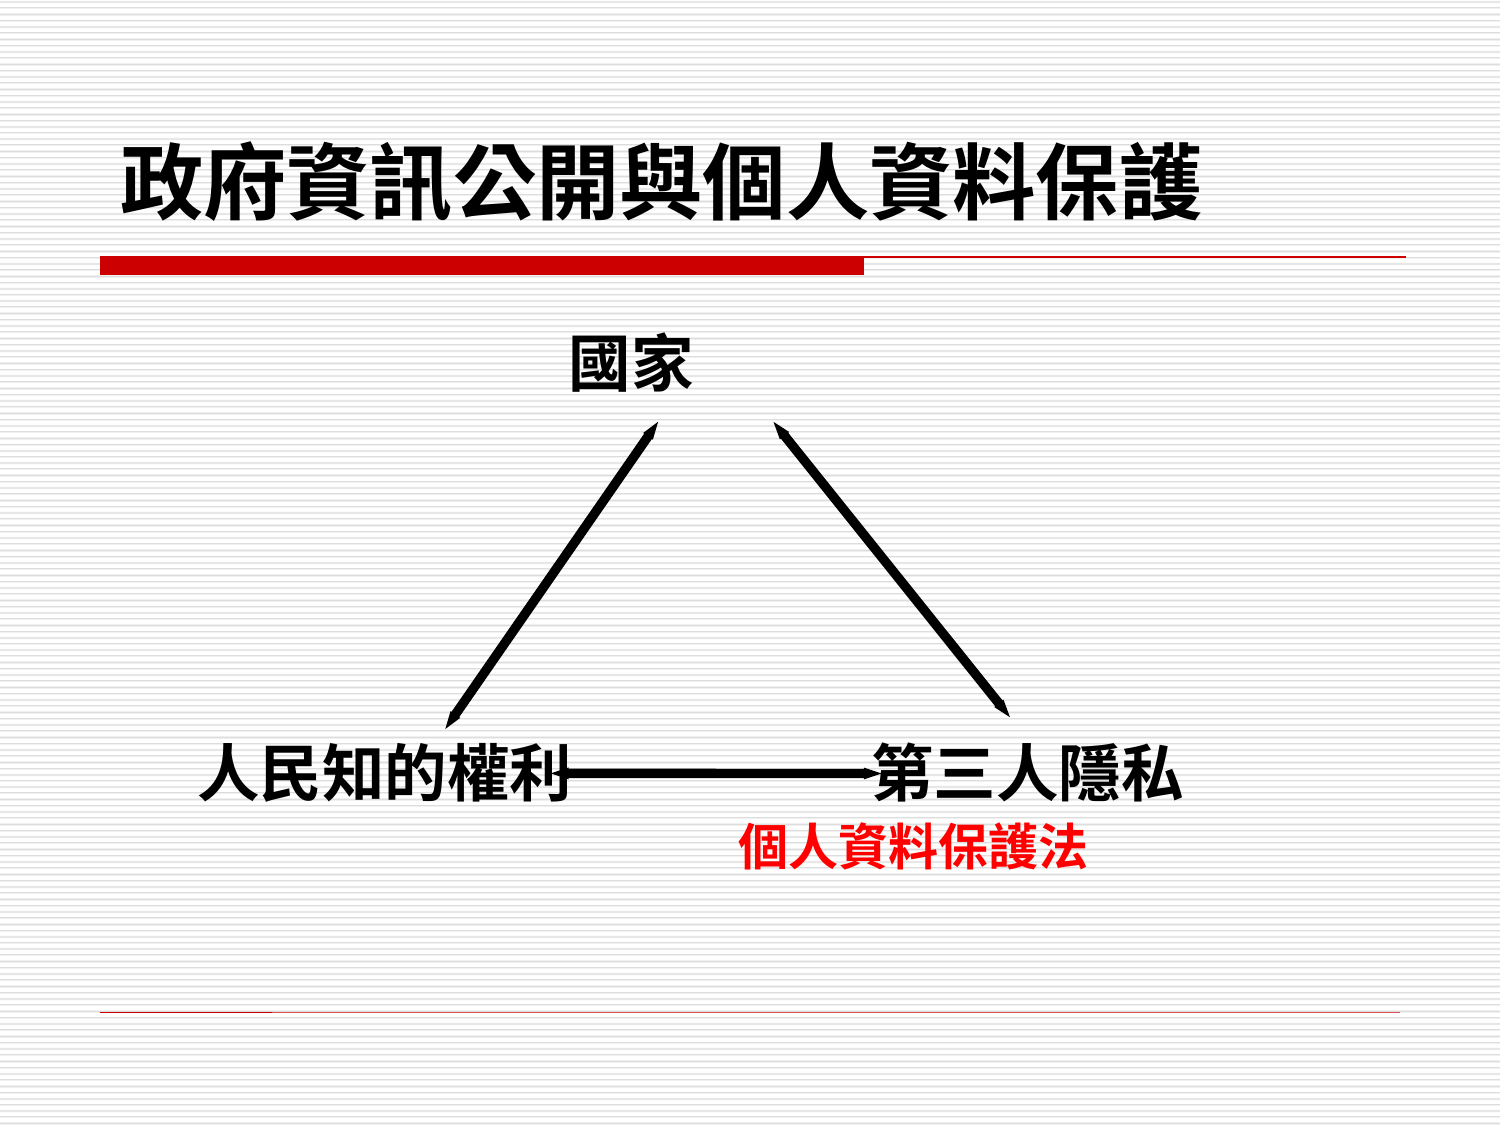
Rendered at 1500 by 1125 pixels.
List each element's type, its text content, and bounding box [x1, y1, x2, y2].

list 國家 人民知的權利 第三人隱私 個人資料保護法 [105, 324, 1430, 988]
title 政府資訊公開與個人資料保護 [105, 0, 1322, 238]
